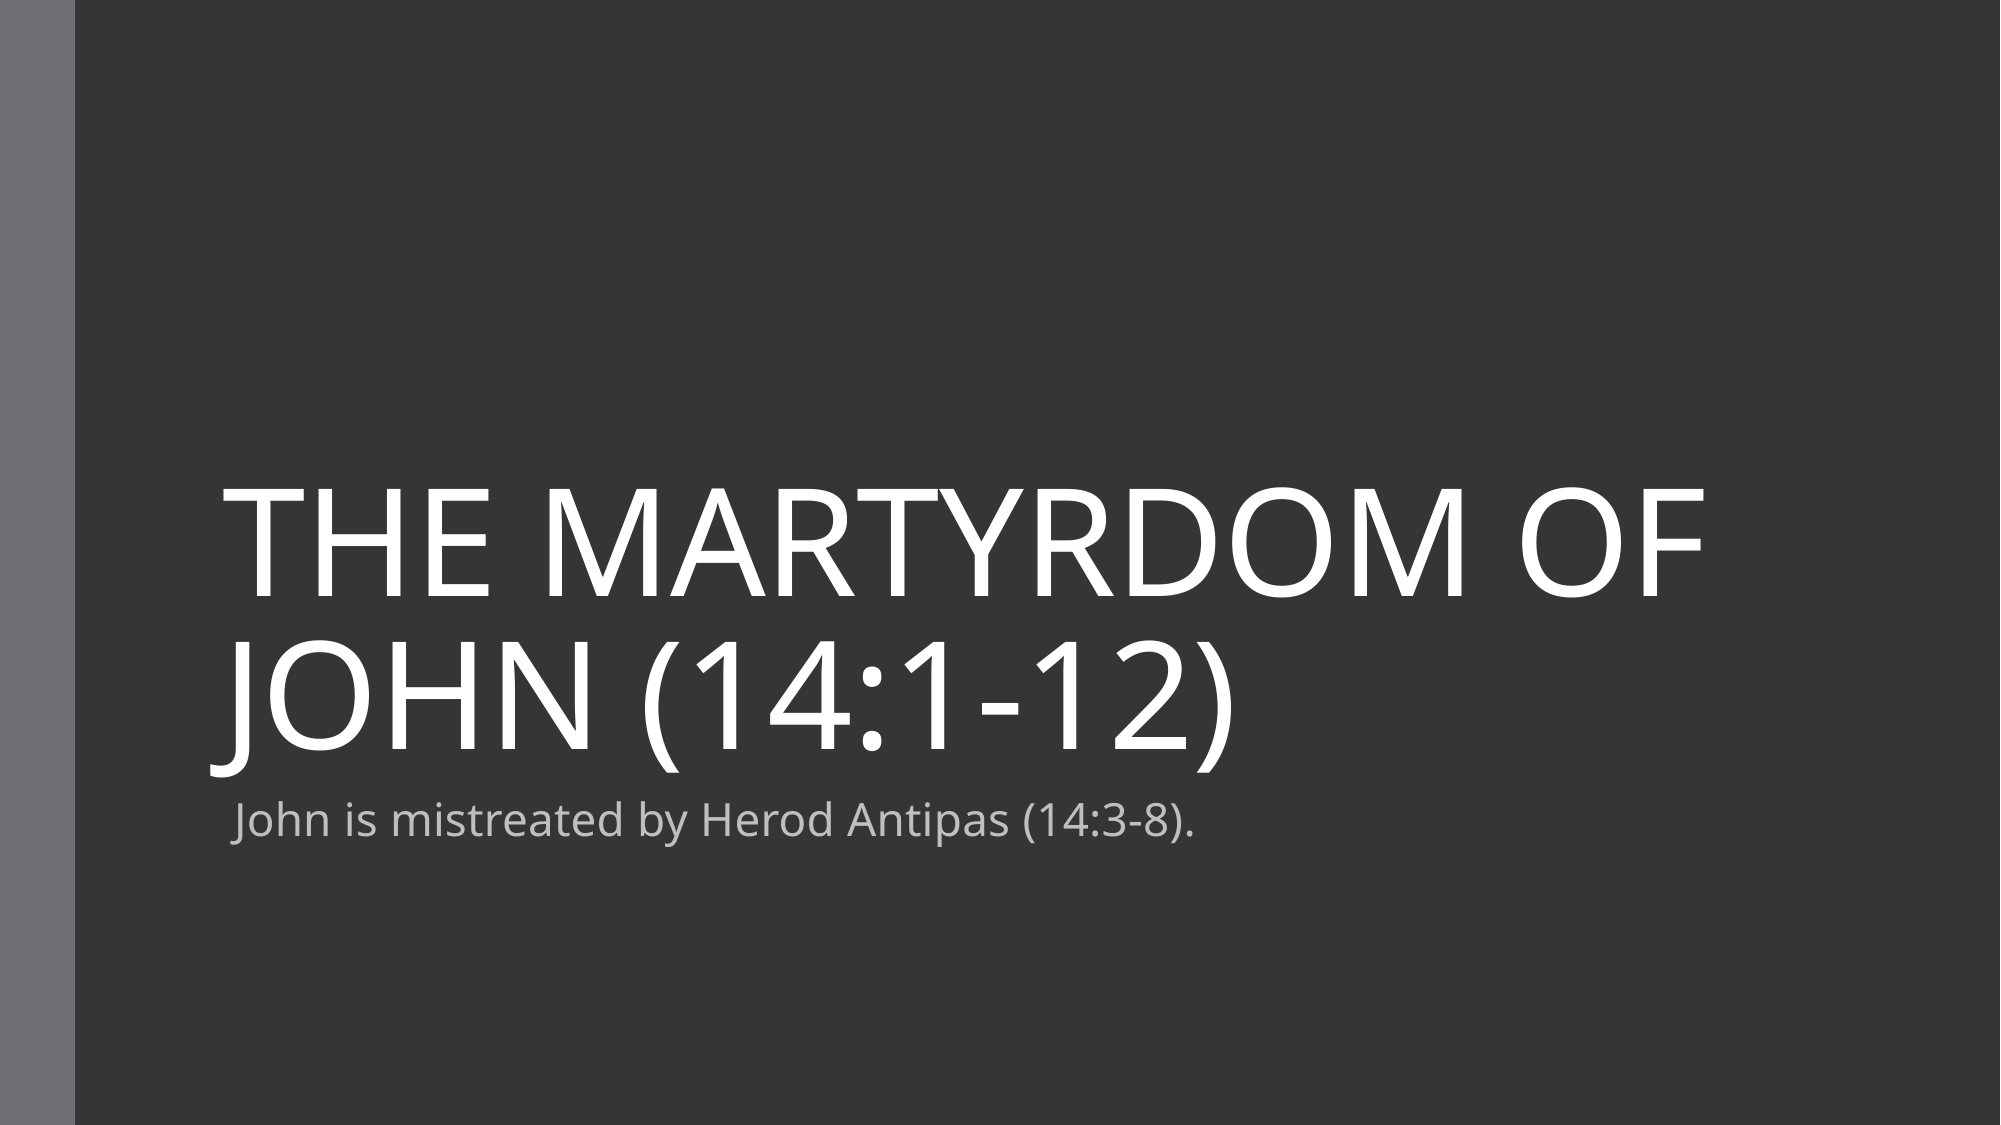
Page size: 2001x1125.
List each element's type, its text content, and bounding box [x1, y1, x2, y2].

title THE MARTYRDOM OF JOHN (14:1-12) [206, 124, 1752, 787]
subtitle John is mistreated by Herod Antipas (14:3-8). [206, 787, 1752, 1066]
